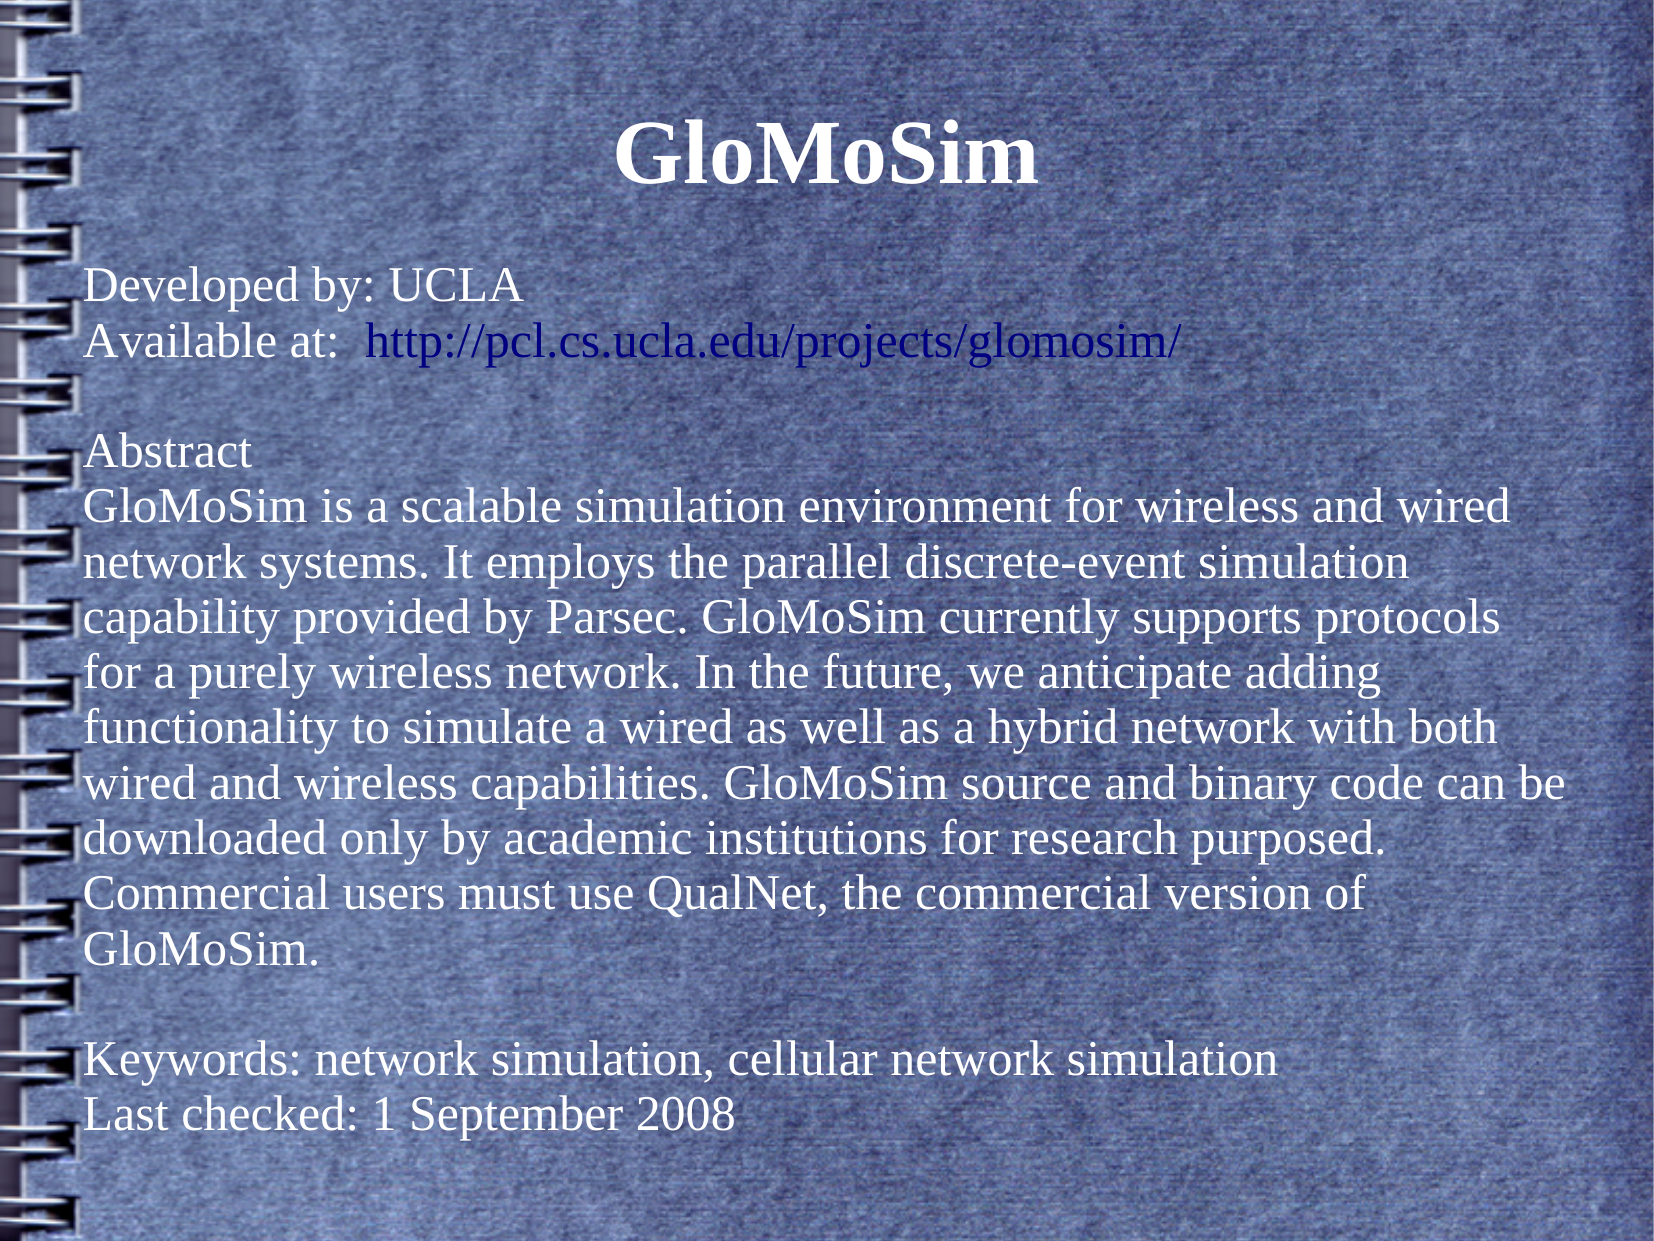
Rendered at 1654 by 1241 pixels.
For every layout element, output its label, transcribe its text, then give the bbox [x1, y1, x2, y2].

title GloMoSim [82, 56, 1571, 250]
picture [0, 0, 1654, 1241]
subtitle Developed by: UCLA Available at: http://pcl.cs.ucla.edu/projects/glomosim/ Abstract GloMoSim is a scalable simulation environment for wireless and wired network systems. It employs the parallel discrete-event simulation capability provided by Parsec. GloMoSim currently supports protocols for a purely wireless network. In the future, we anticipate adding functionality to simulate a wired as well as a hybrid network with both wired and wireless capabilities. GloMoSim source and binary code can be downloaded only by academic institutions for research purposed. Commercial users must use QualNet, the commercial version of GloMoSim. Keywords: network simulation, cellular network simulation Last checked: 1 September 2008 [82, 257, 1571, 1142]
